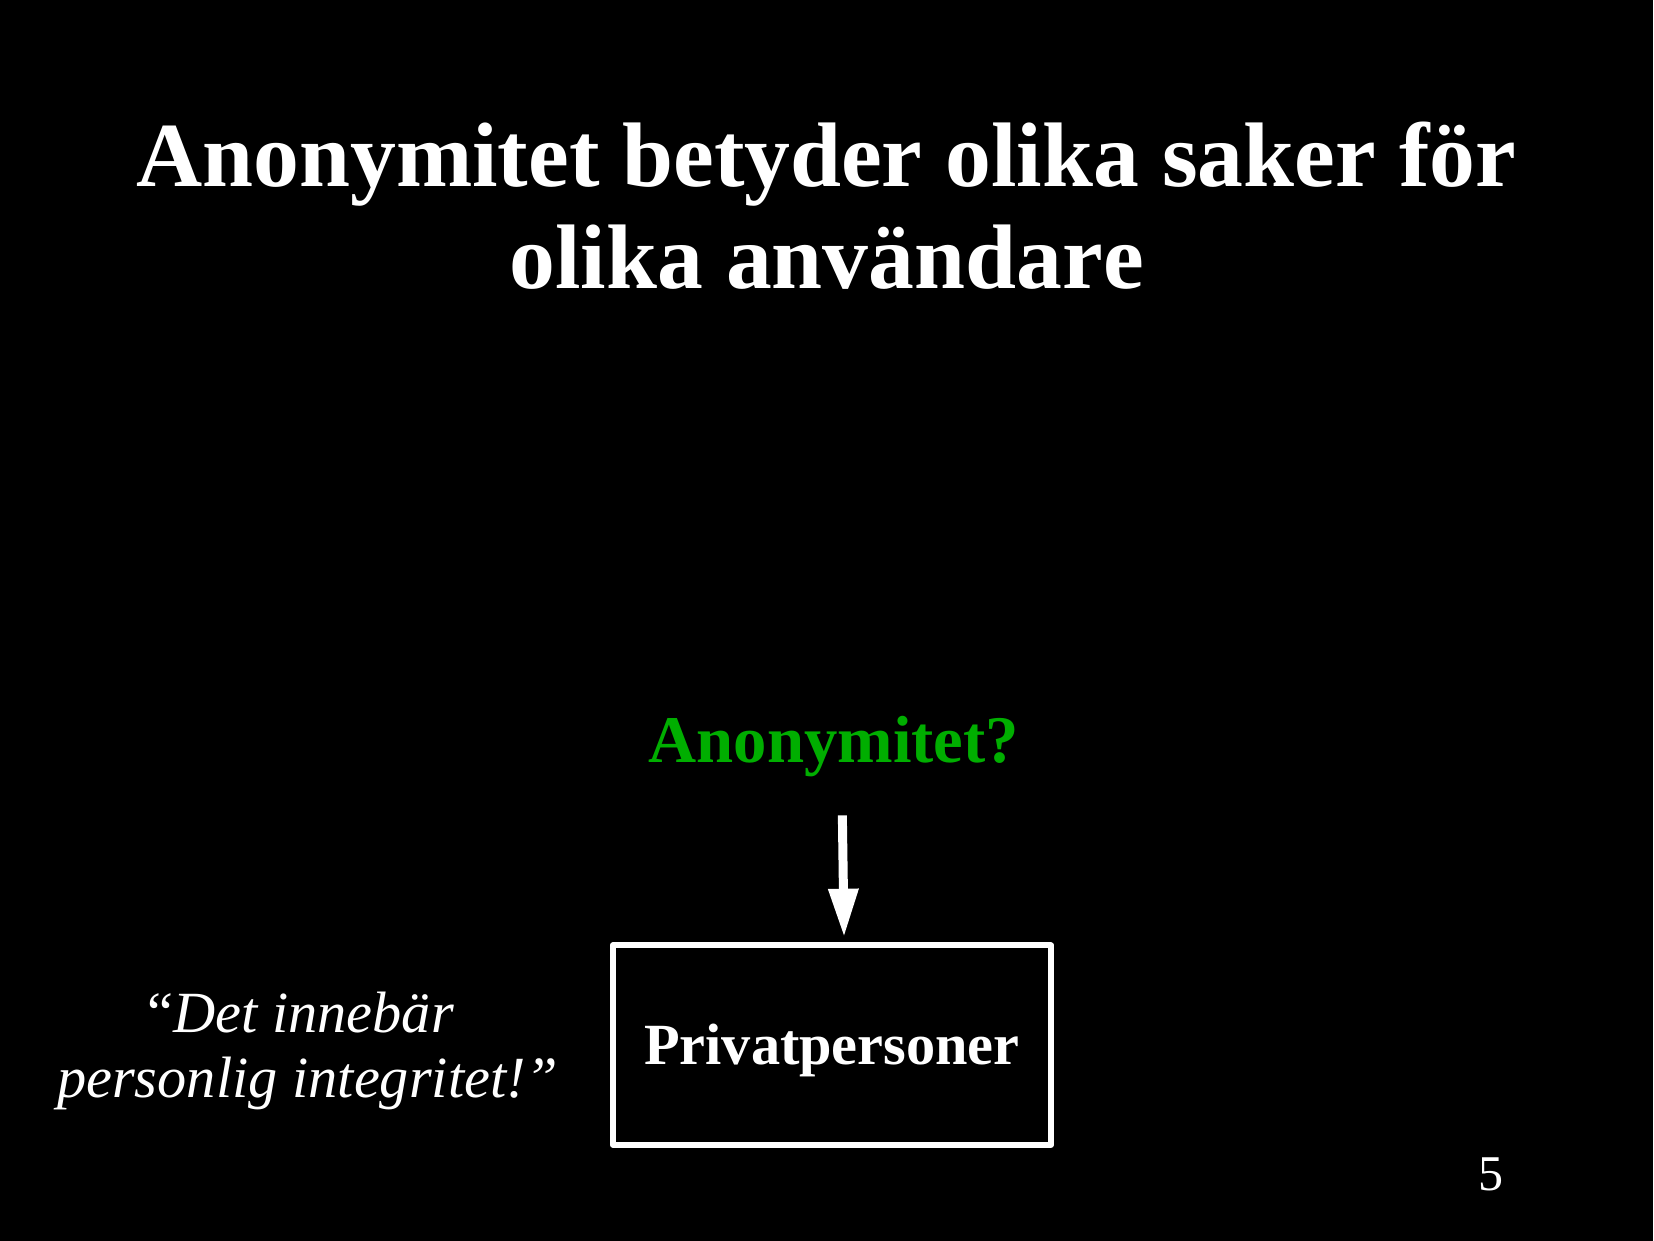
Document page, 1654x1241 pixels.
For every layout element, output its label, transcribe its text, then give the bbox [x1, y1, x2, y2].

text_box Anonymitet? [632, 668, 1036, 813]
text_box Privatpersoner [612, 945, 1051, 1145]
title Anonymitet betyder olika saker för olika användare [121, 86, 1534, 327]
text_box “Det innebär personlig integritet!” [57, 980, 586, 1110]
